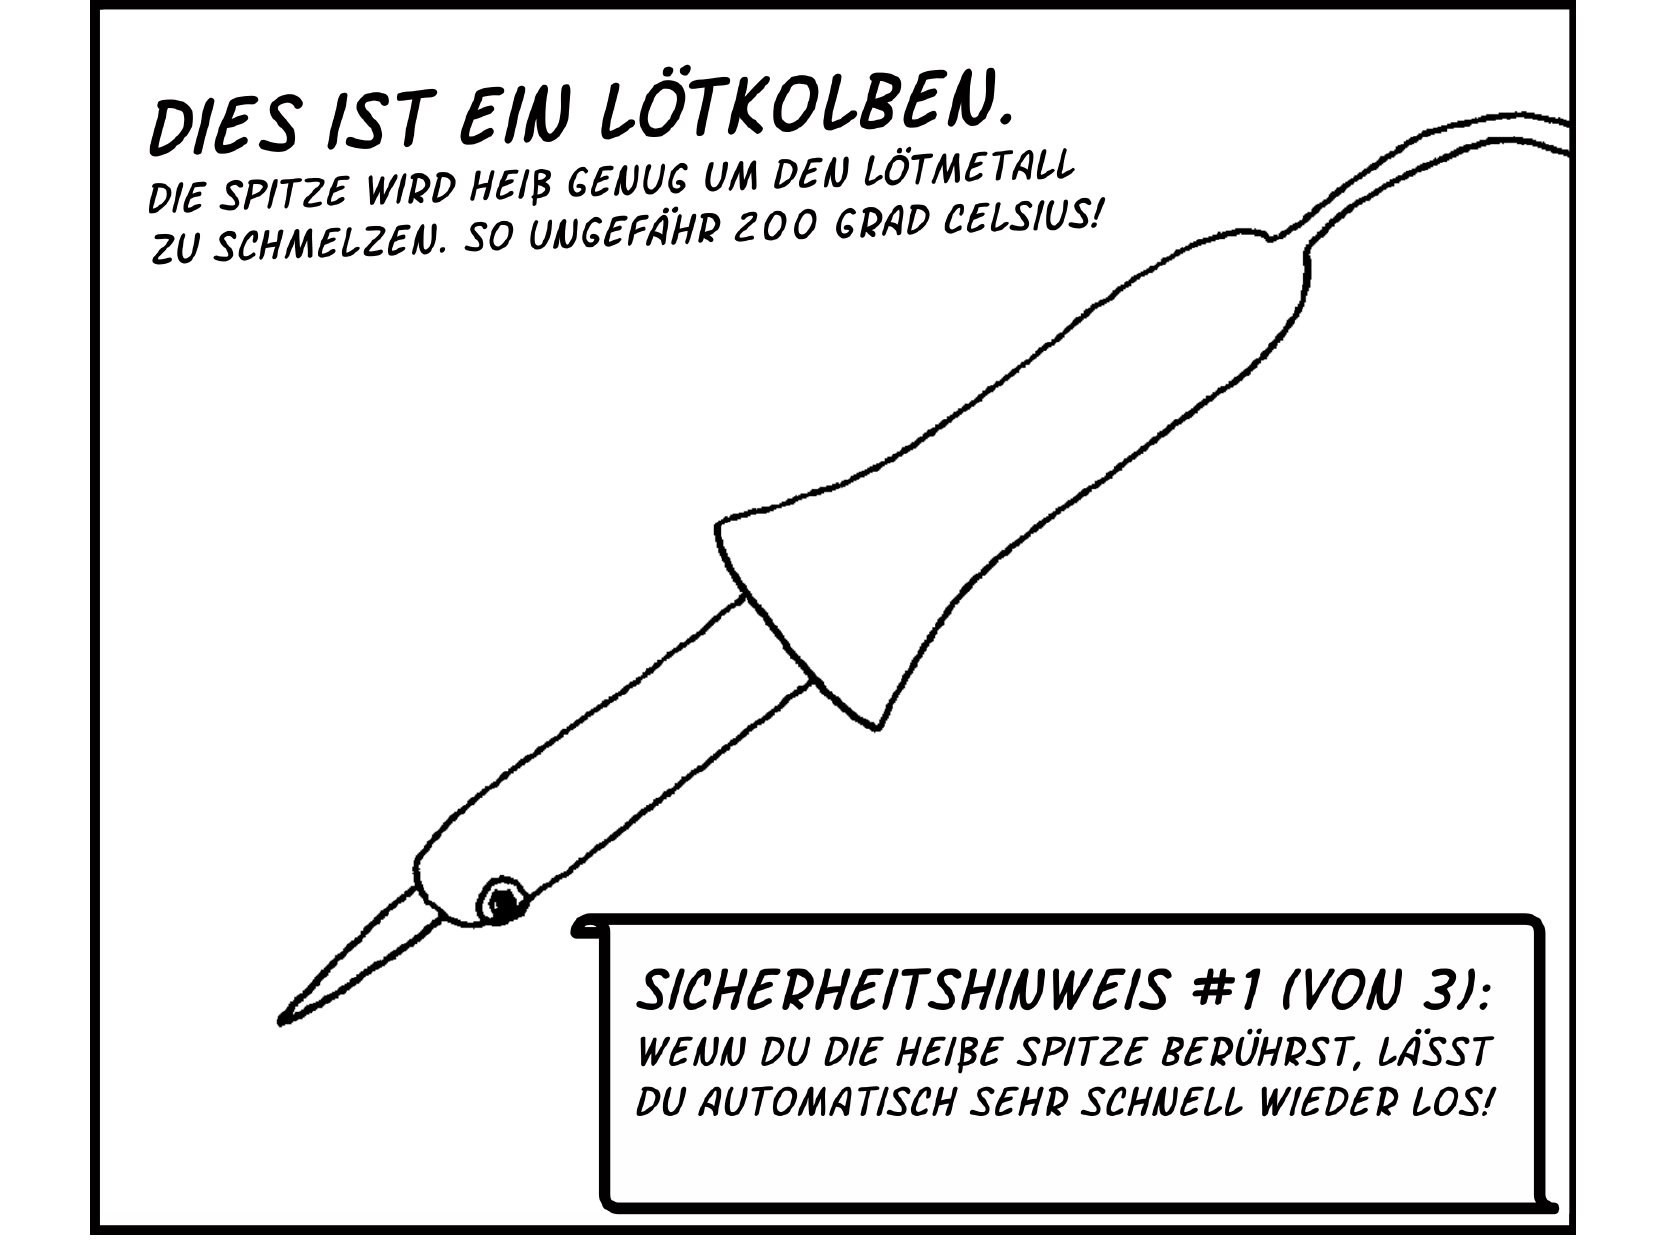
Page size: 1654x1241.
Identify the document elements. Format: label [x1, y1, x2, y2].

picture [90, 0, 1576, 1235]
